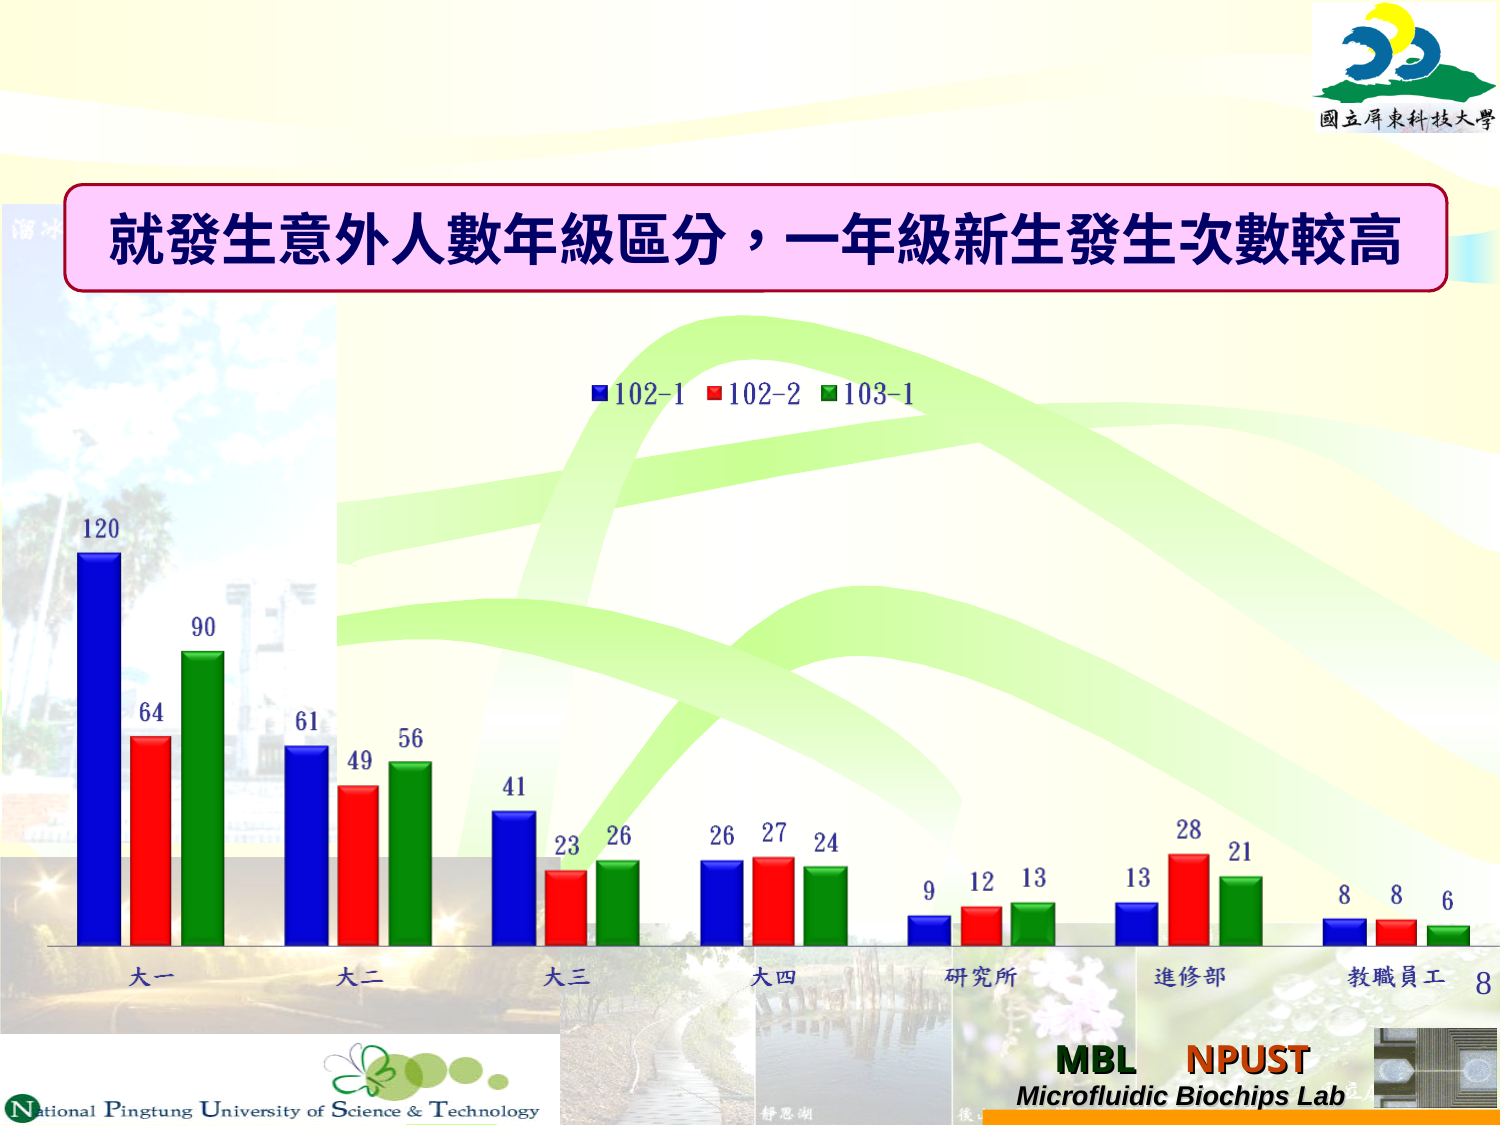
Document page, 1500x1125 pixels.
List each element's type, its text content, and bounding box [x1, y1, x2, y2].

picture [1264, 1095, 1270, 1103]
text_box 就發生意外人數年級區分，一年級新生發生次數較高 [64, 184, 1447, 291]
picture [0, 360, 1500, 1125]
picture [1312, 2, 1496, 133]
